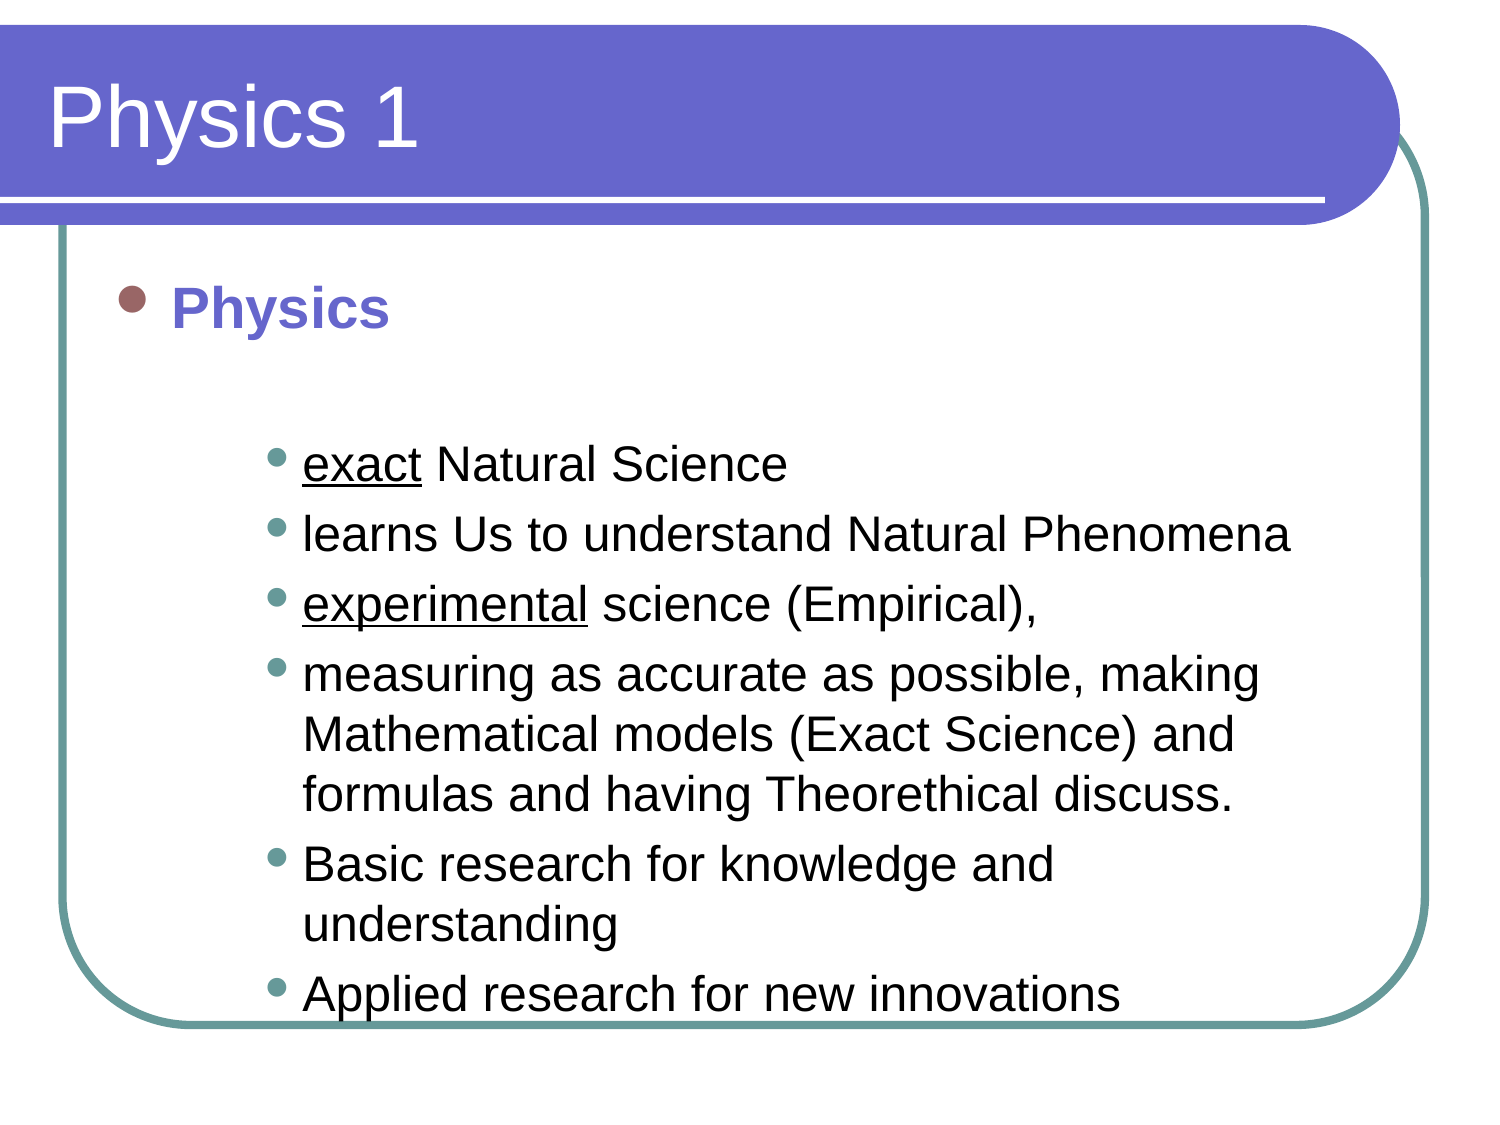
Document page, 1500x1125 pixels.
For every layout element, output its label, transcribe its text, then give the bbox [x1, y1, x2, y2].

title Physics 1 [32, 37, 1347, 188]
list Physics exact Natural Science learns Us to understand Natural Phenomena experimental science (Empirical), measuring as accurate as possible, making Mathematical models (Exact Science) and formulas and having Theorethical discuss. Basic research for knowledge and understanding Applied research for new innovations [99, 262, 1400, 988]
